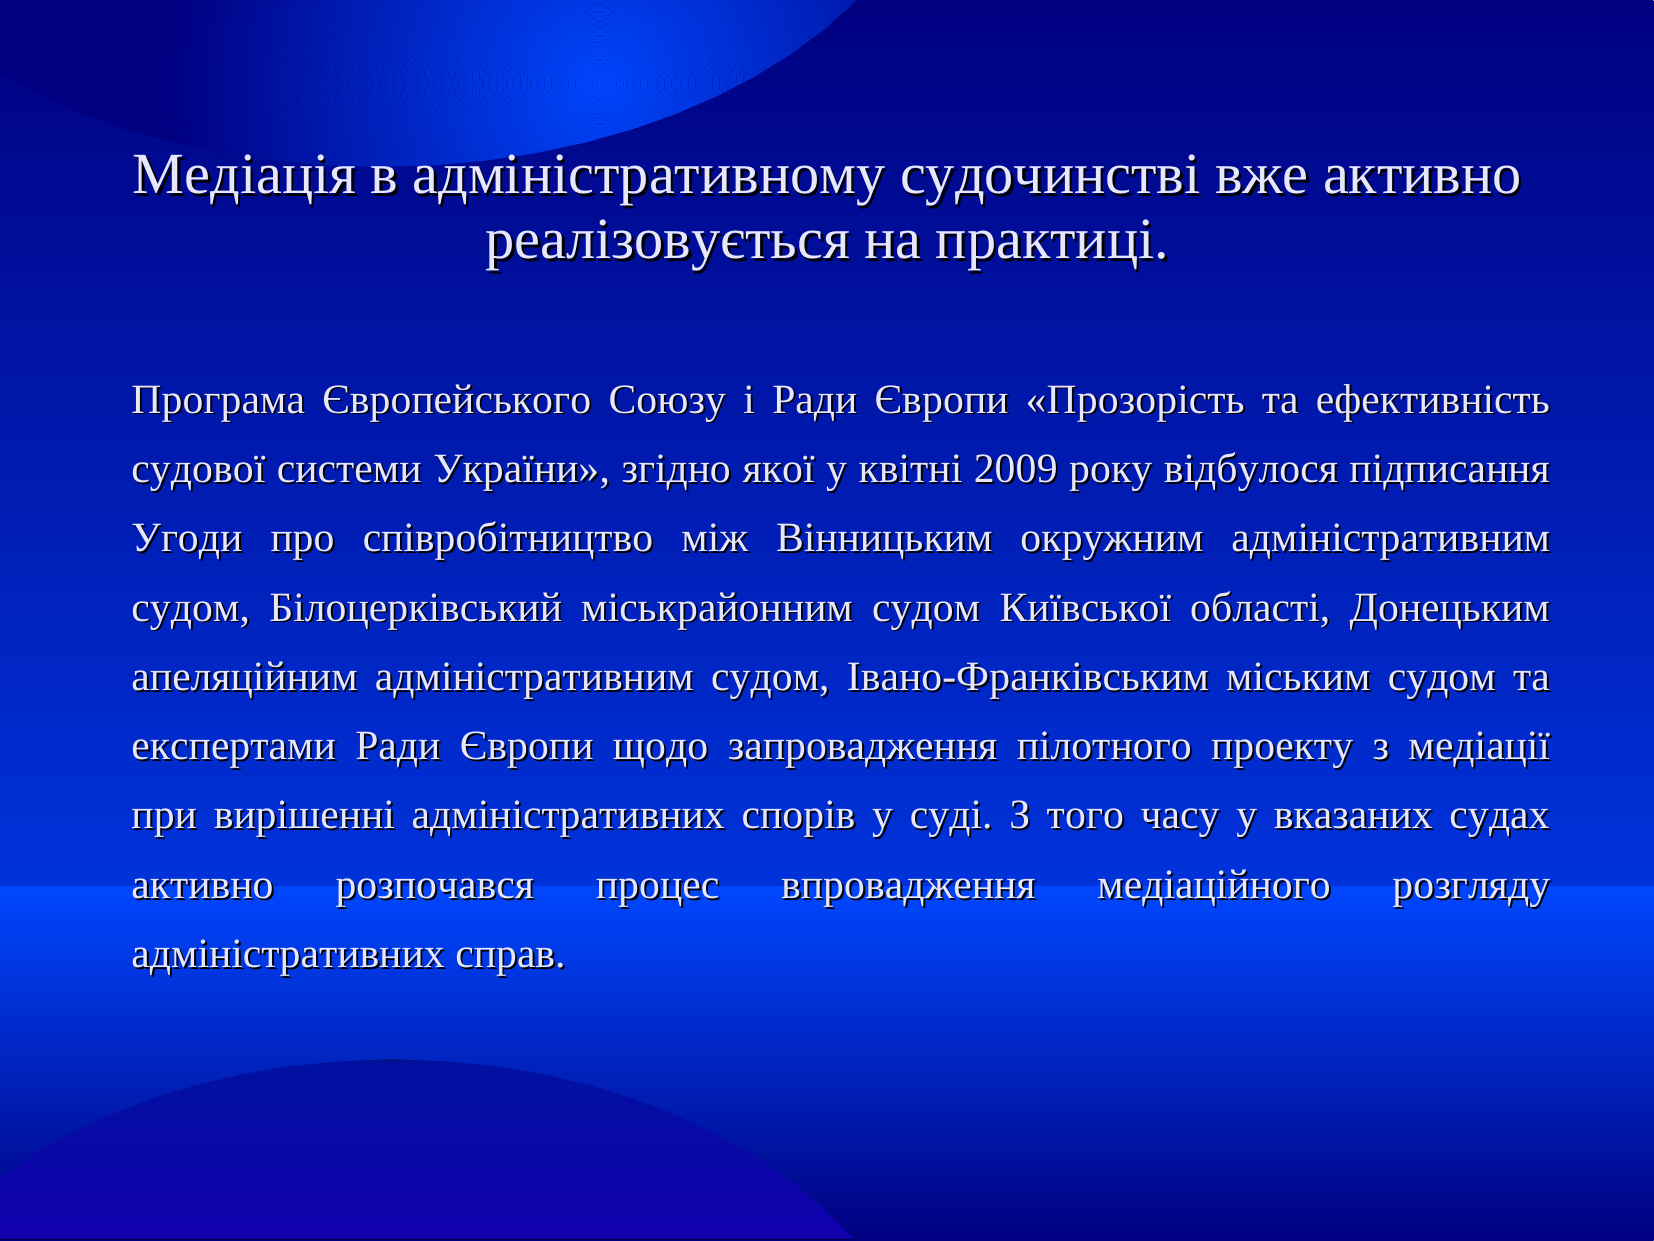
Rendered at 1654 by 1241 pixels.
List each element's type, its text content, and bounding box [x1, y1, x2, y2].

title Медіація в адміністративному судочинстві вже активно реалізовується на практиці. [121, 102, 1534, 311]
list Програма Європейського Союзу і Ради Європи «Прозорість та ефективність судової системи України», згідно якої у квітні 2009 року відбулося підписання Угоди про співробітництво між Вінницьким окружним адміністративним судом, Білоцерківський міськрайонним судом Київської області, Донецьким апеляційним адміністративним судом, Івано-Франківським міським судом та експертами Ради Європи щодо запровадження пілотного проекту з медіації при вирішенні адміністративних спорів у суді. З того часу у вказаних судах активно розпочався процес впровадження медіаційного розгляду адміністративних справ. [131, 352, 1551, 964]
